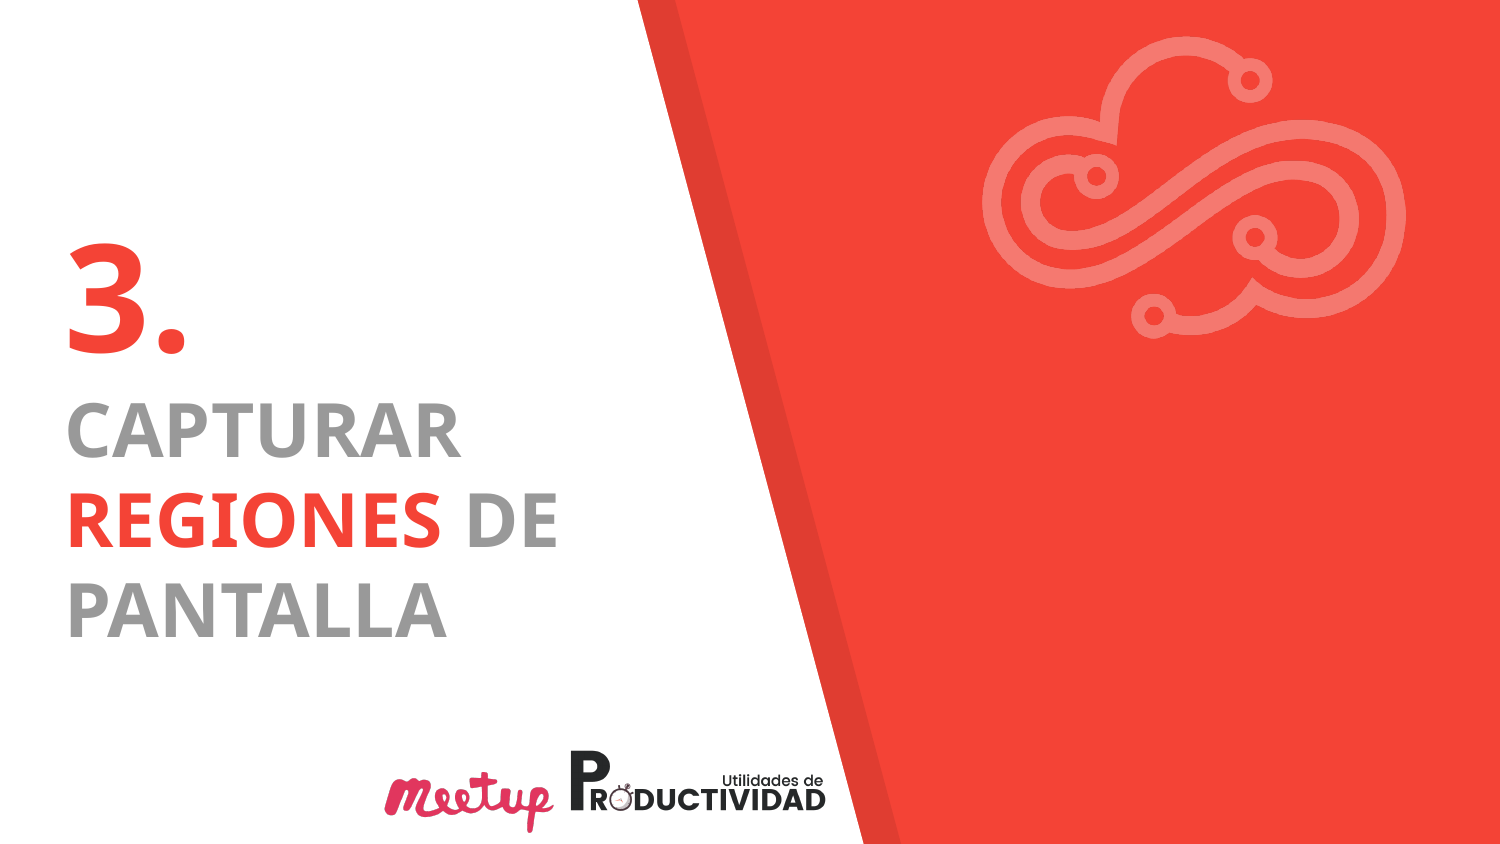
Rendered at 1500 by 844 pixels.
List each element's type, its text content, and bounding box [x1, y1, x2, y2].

title 3. CAPTURAR REGIONES DE PANTALLA [49, 176, 713, 668]
picture [383, 769, 556, 835]
picture [974, 22, 1411, 350]
picture [567, 746, 828, 811]
